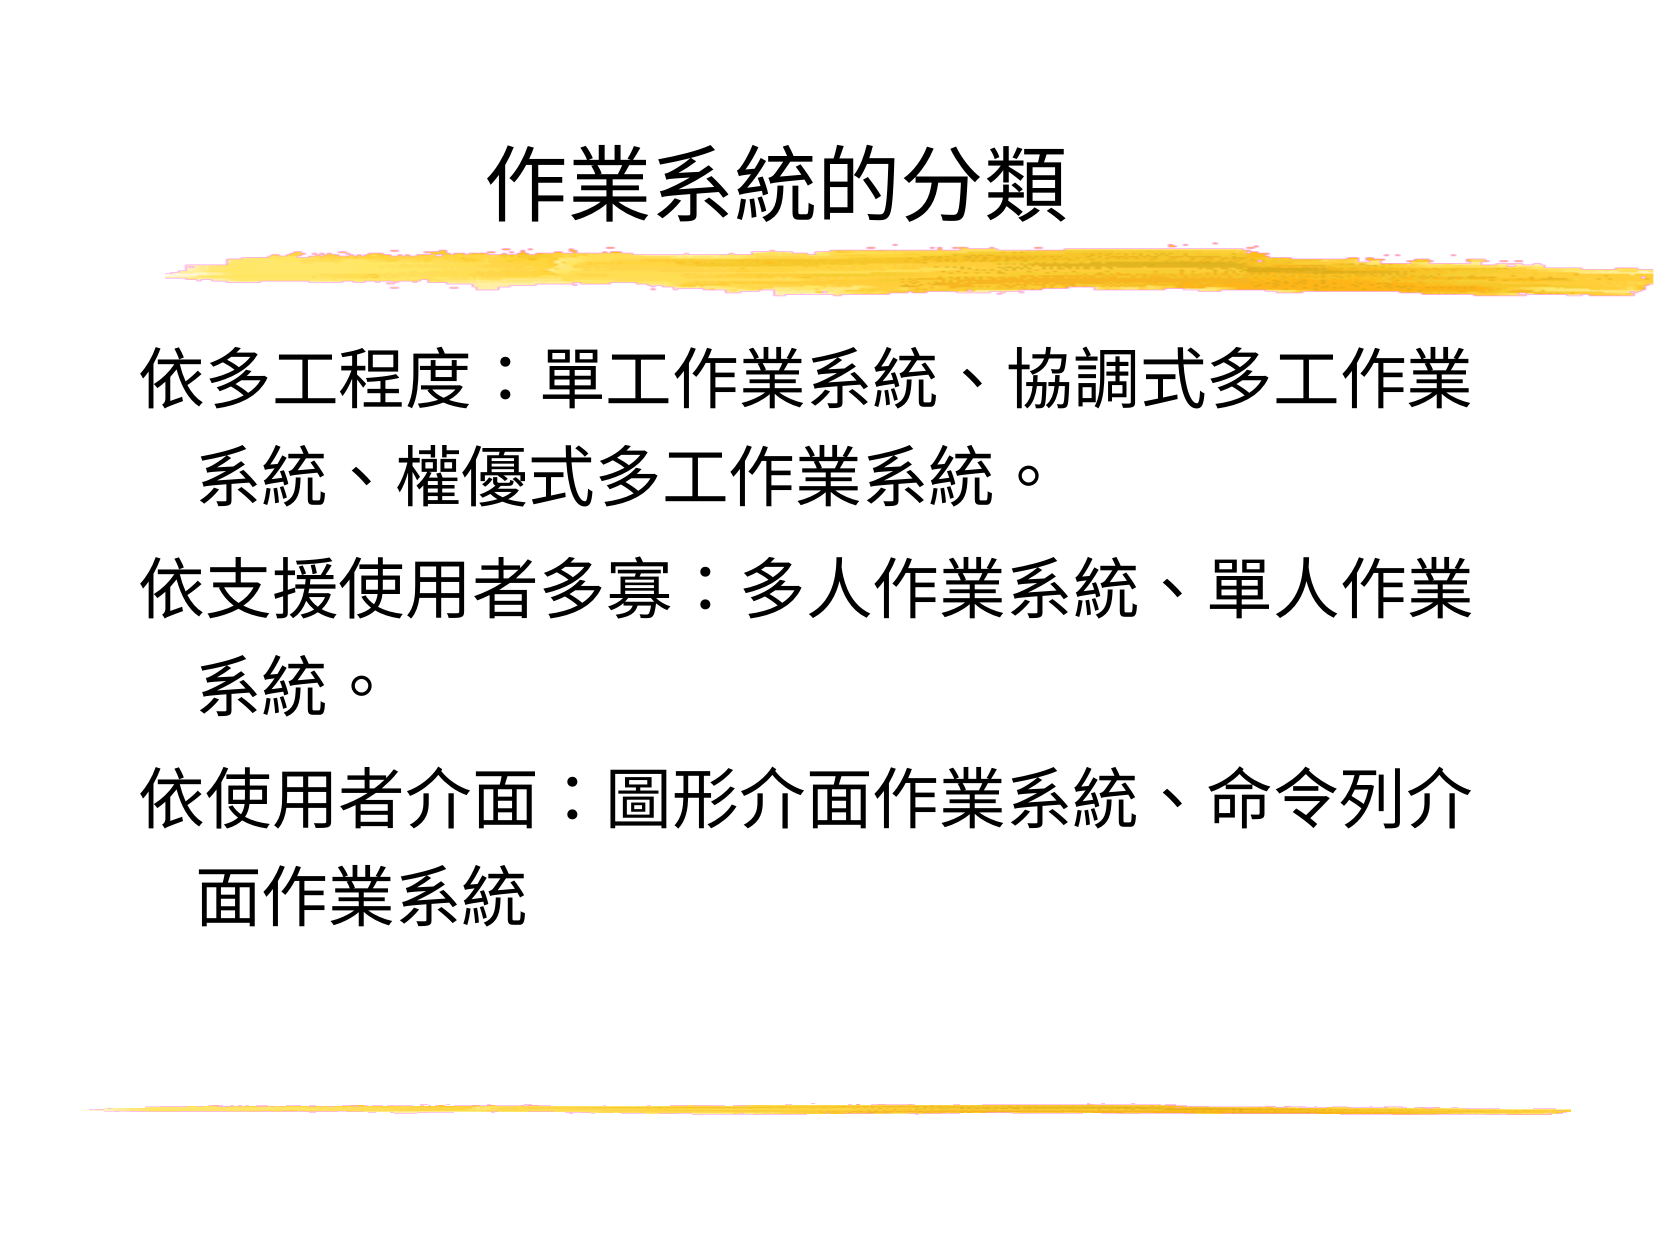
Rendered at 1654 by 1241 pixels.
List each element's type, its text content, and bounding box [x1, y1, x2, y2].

title 作業系統的分類 [73, 41, 1479, 249]
picture [82, 1102, 1571, 1117]
list 依多工程度：單工作業系統、協調式多工作業系統、權優式多工作業系統。 依支援使用者多寡：多人作業系統、單人作業系統。 依使用者介面：圖形介面作業系統、命令列介面作業系統 [124, 316, 1530, 1061]
picture [165, 237, 1654, 308]
